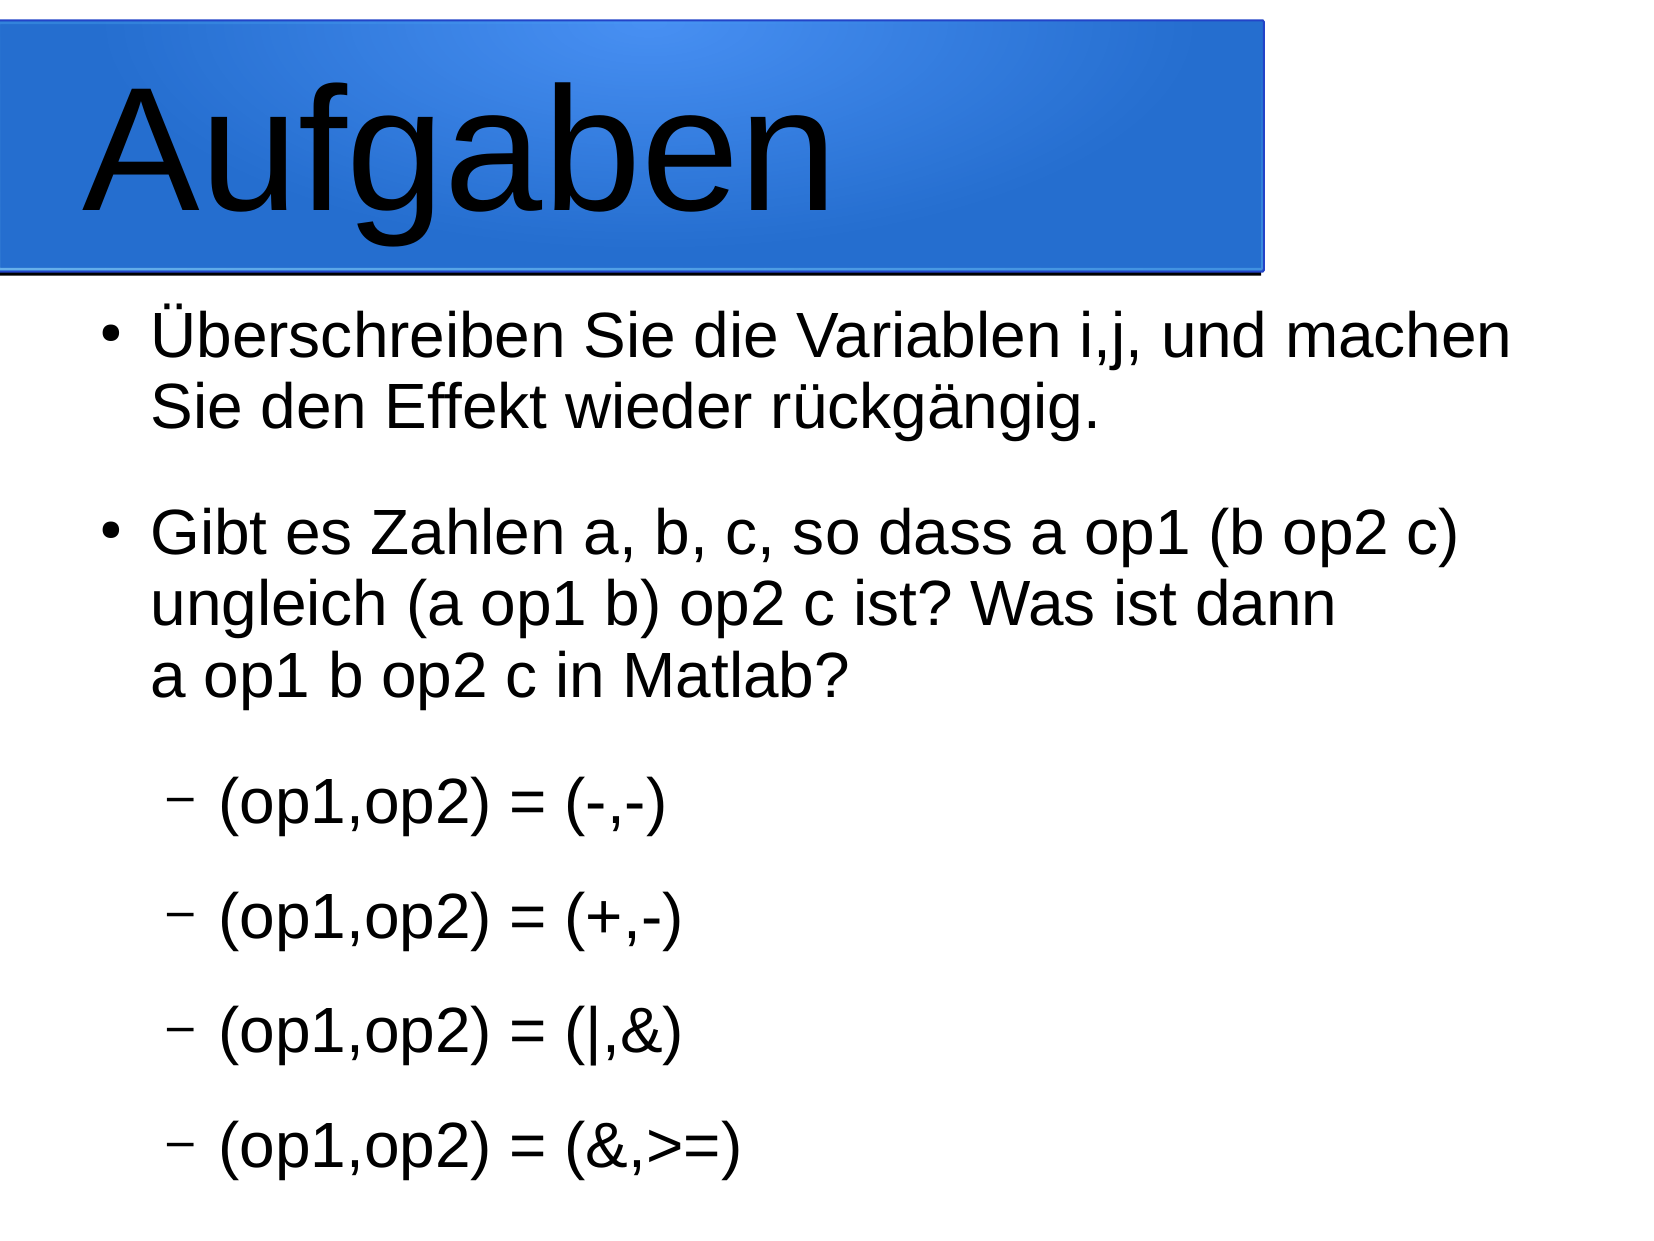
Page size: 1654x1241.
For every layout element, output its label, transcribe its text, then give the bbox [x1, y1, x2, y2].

list Überschreiben Sie die Variablen i,j, und machen Sie den Effekt wieder rückgängig. Gibt es Zahlen a, b, c, so dass a op1 (b op2 c) ungleich (a op1 b) op2 c ist? Was ist dann a op1 b op2 c in Matlab? (op1,op2) = (-,-) (op1,op2) = (+,-) (op1,op2) = (|,&) (op1,op2) = (&,>=) [82, 299, 1571, 1186]
title Aufgaben [82, 47, 1235, 252]
